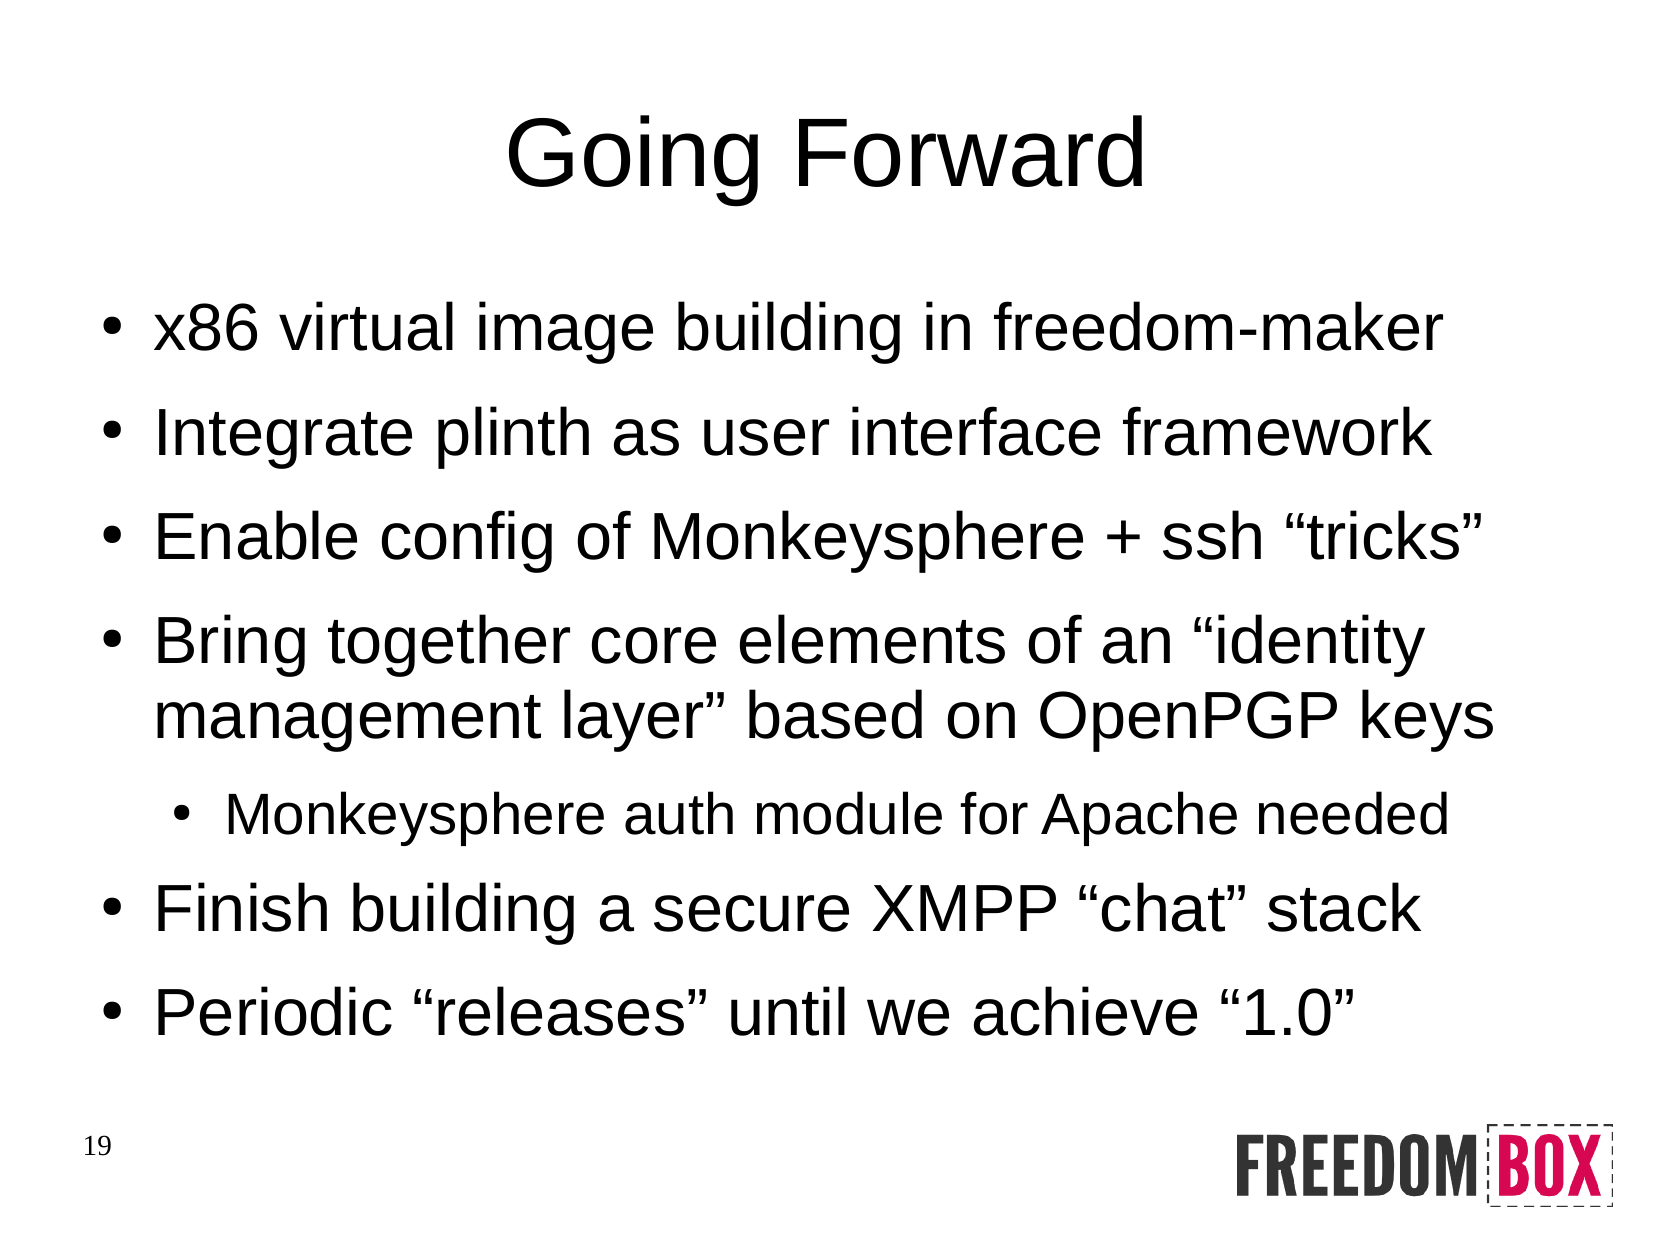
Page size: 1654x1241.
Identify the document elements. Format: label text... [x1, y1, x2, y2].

picture [1237, 1124, 1613, 1207]
list x86 virtual image building in freedom-maker Integrate plinth as user interface framework Enable config of Monkeysphere + ssh “tricks” Bring together core elements of an “identity management layer” based on OpenPGP keys Monkeysphere auth module for Apache needed Finish building a secure XMPP “chat” stack Periodic “releases” until we achieve “1.0” [82, 290, 1571, 1109]
title Going Forward [82, 49, 1571, 257]
